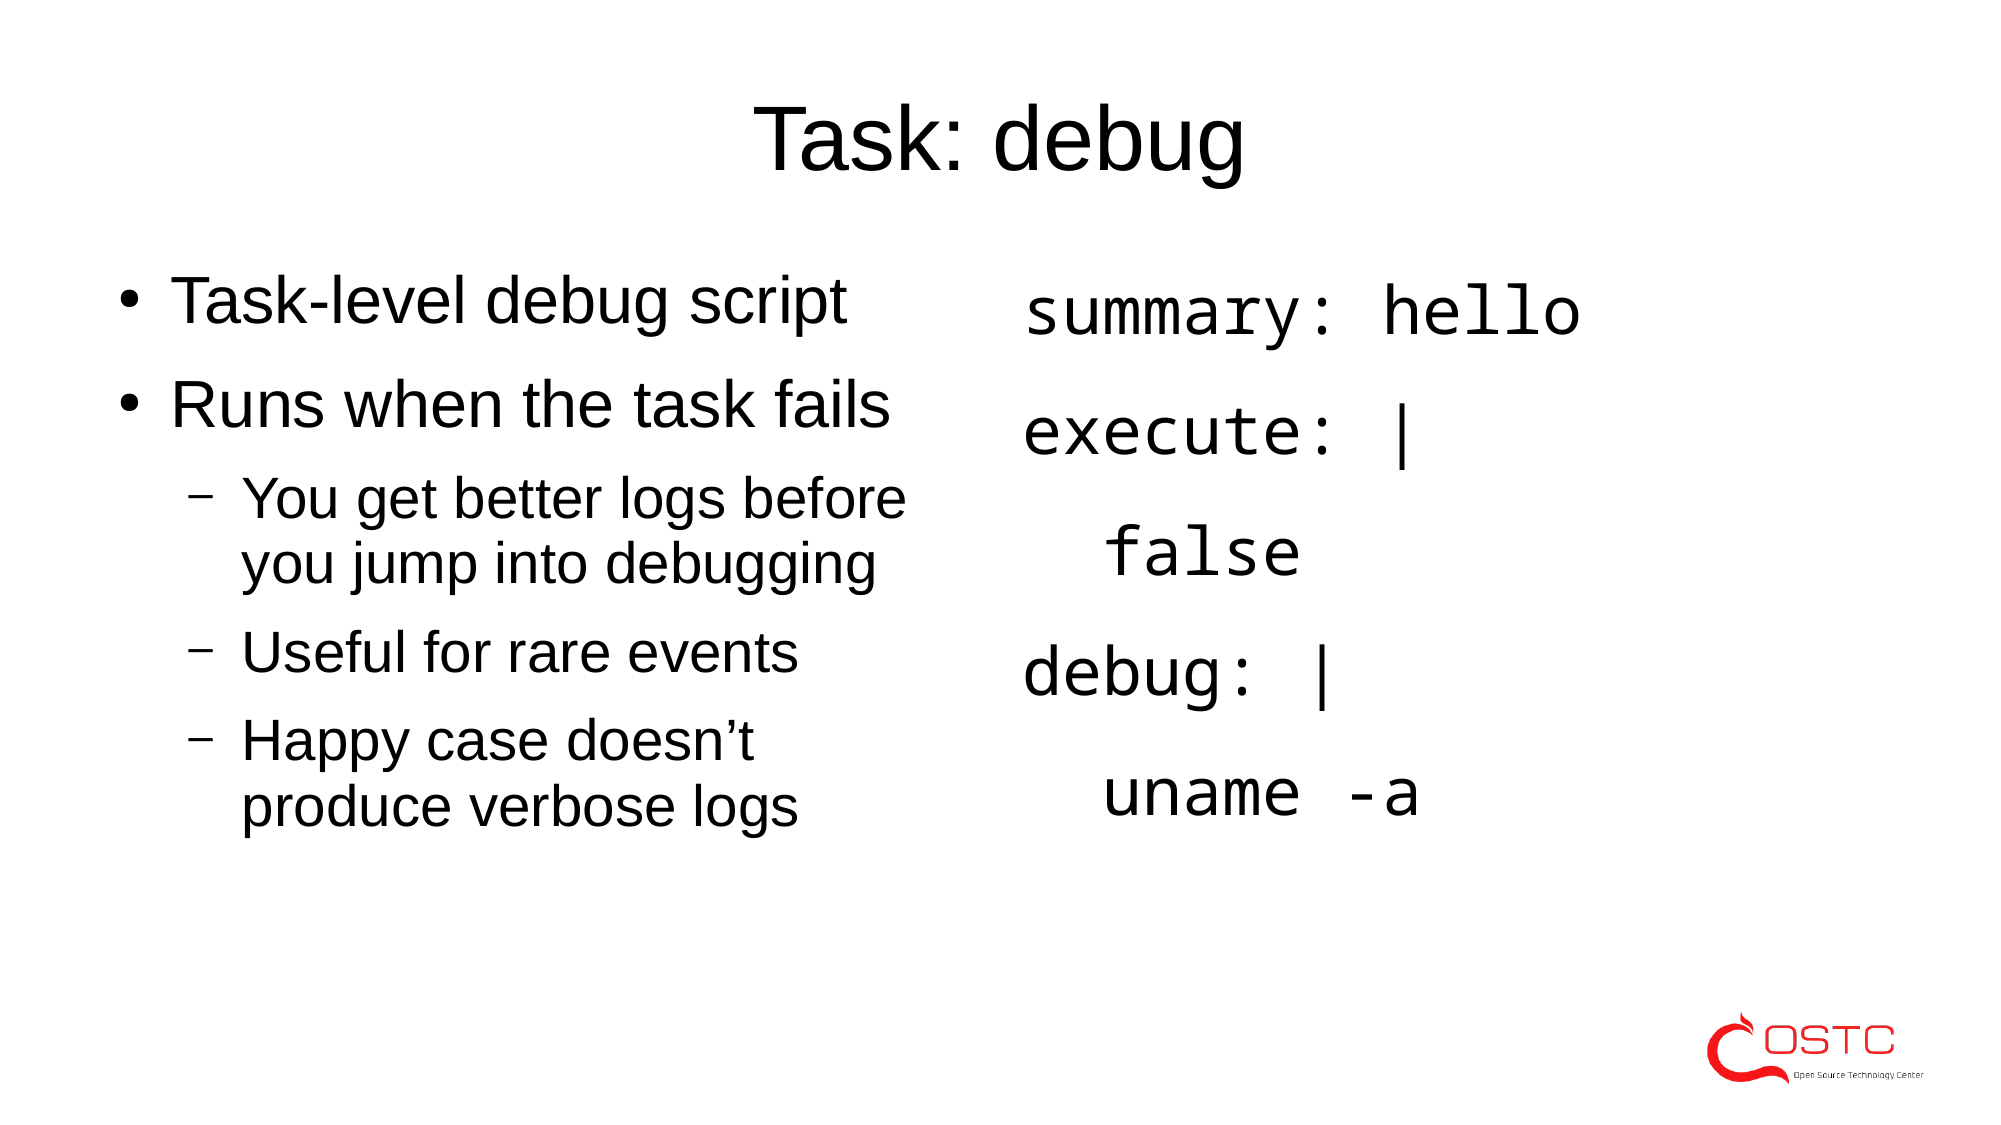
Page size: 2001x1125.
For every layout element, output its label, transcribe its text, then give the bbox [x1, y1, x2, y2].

picture [1643, 933, 2001, 1125]
list Task-level debug script Runs when the task fails You get better logs before you jump into debugging Useful for rare events Happy case doesn’t produce verbose logs [100, 263, 979, 916]
list summary: hello execute: | false debug: | uname -a [1022, 263, 1902, 916]
title Task: debug [100, 44, 1901, 233]
